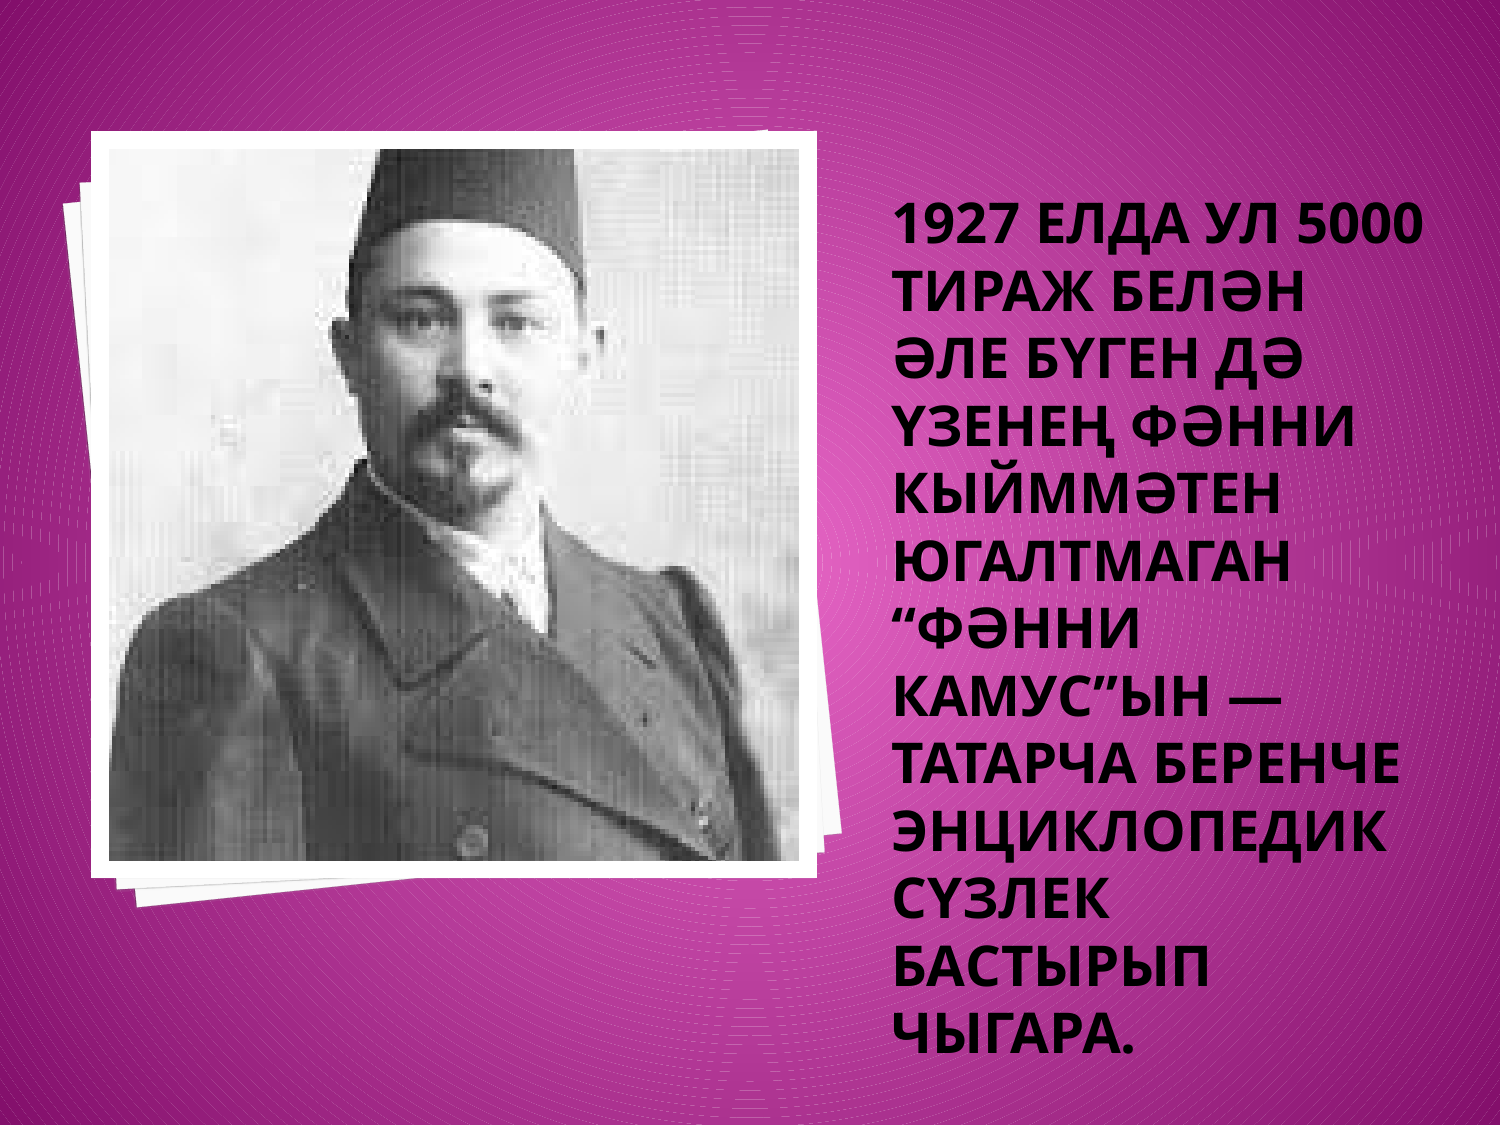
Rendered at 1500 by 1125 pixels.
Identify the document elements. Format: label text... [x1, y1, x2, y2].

title 1927 елда ул 5000 тираж белән әле бүген дә үзенең фәнни кыйммәтен югалтмаган “Фәнни камус”ын — татарча беренче энциклопедик сүзлек бастырып чыгара. [884, 187, 1447, 906]
picture [108, 149, 799, 861]
